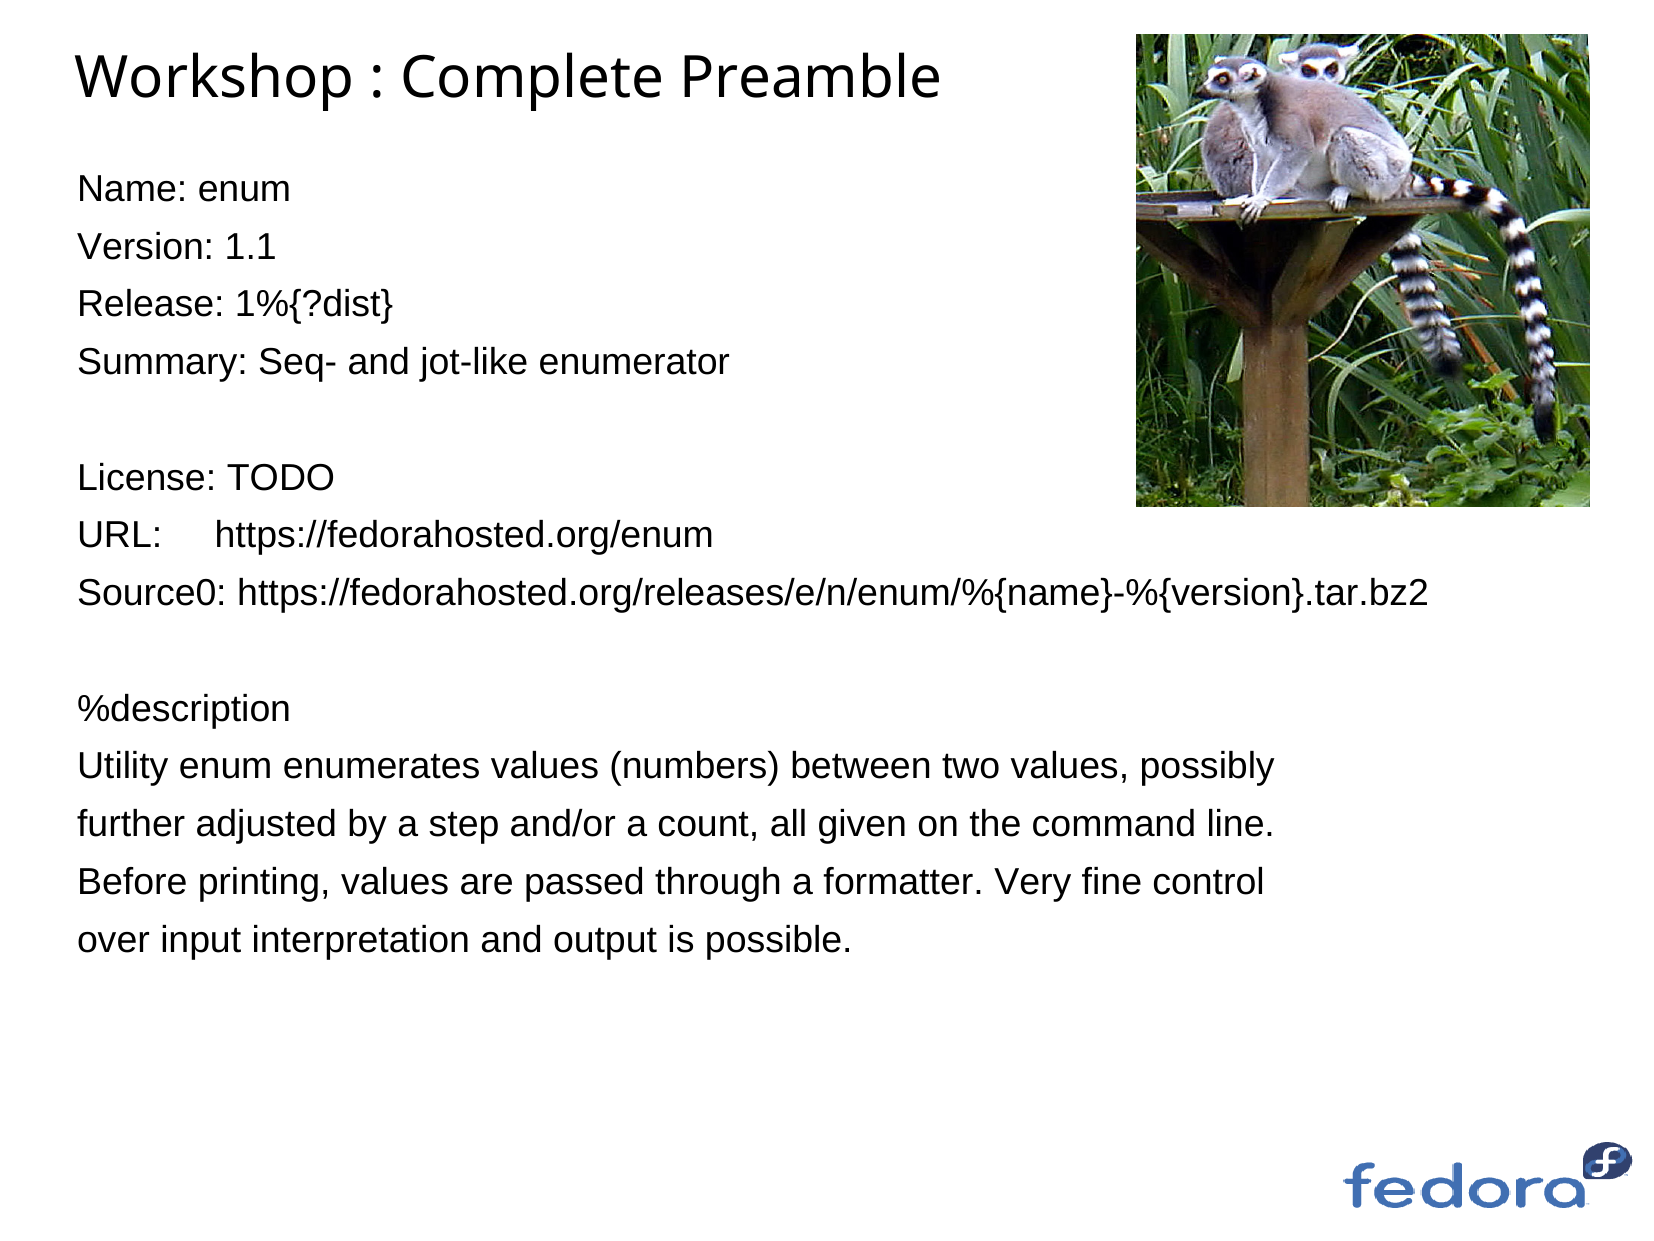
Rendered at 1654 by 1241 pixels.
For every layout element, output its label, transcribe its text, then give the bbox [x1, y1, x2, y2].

picture [1136, 34, 1590, 507]
title Workshop : Complete Preamble [74, 13, 1506, 137]
picture [1332, 1124, 1651, 1227]
list Name: enum Version: 1.1 Release: 1%{?dist} Summary: Seq- and jot-like enumerator License: TODO URL: https://fedorahosted.org/enum Source0: https://fedorahosted.org/releases/e/n/enum/%{name}-%{version}.tar.bz2 %description Utility enum enumerates values (numbers) between two values, possibly further adjusted by a step and/or a count, all given on the command line. Before printing, values are passed through a formatter. Very fine control over input interpretation and output is possible. [77, 167, 1597, 1084]
